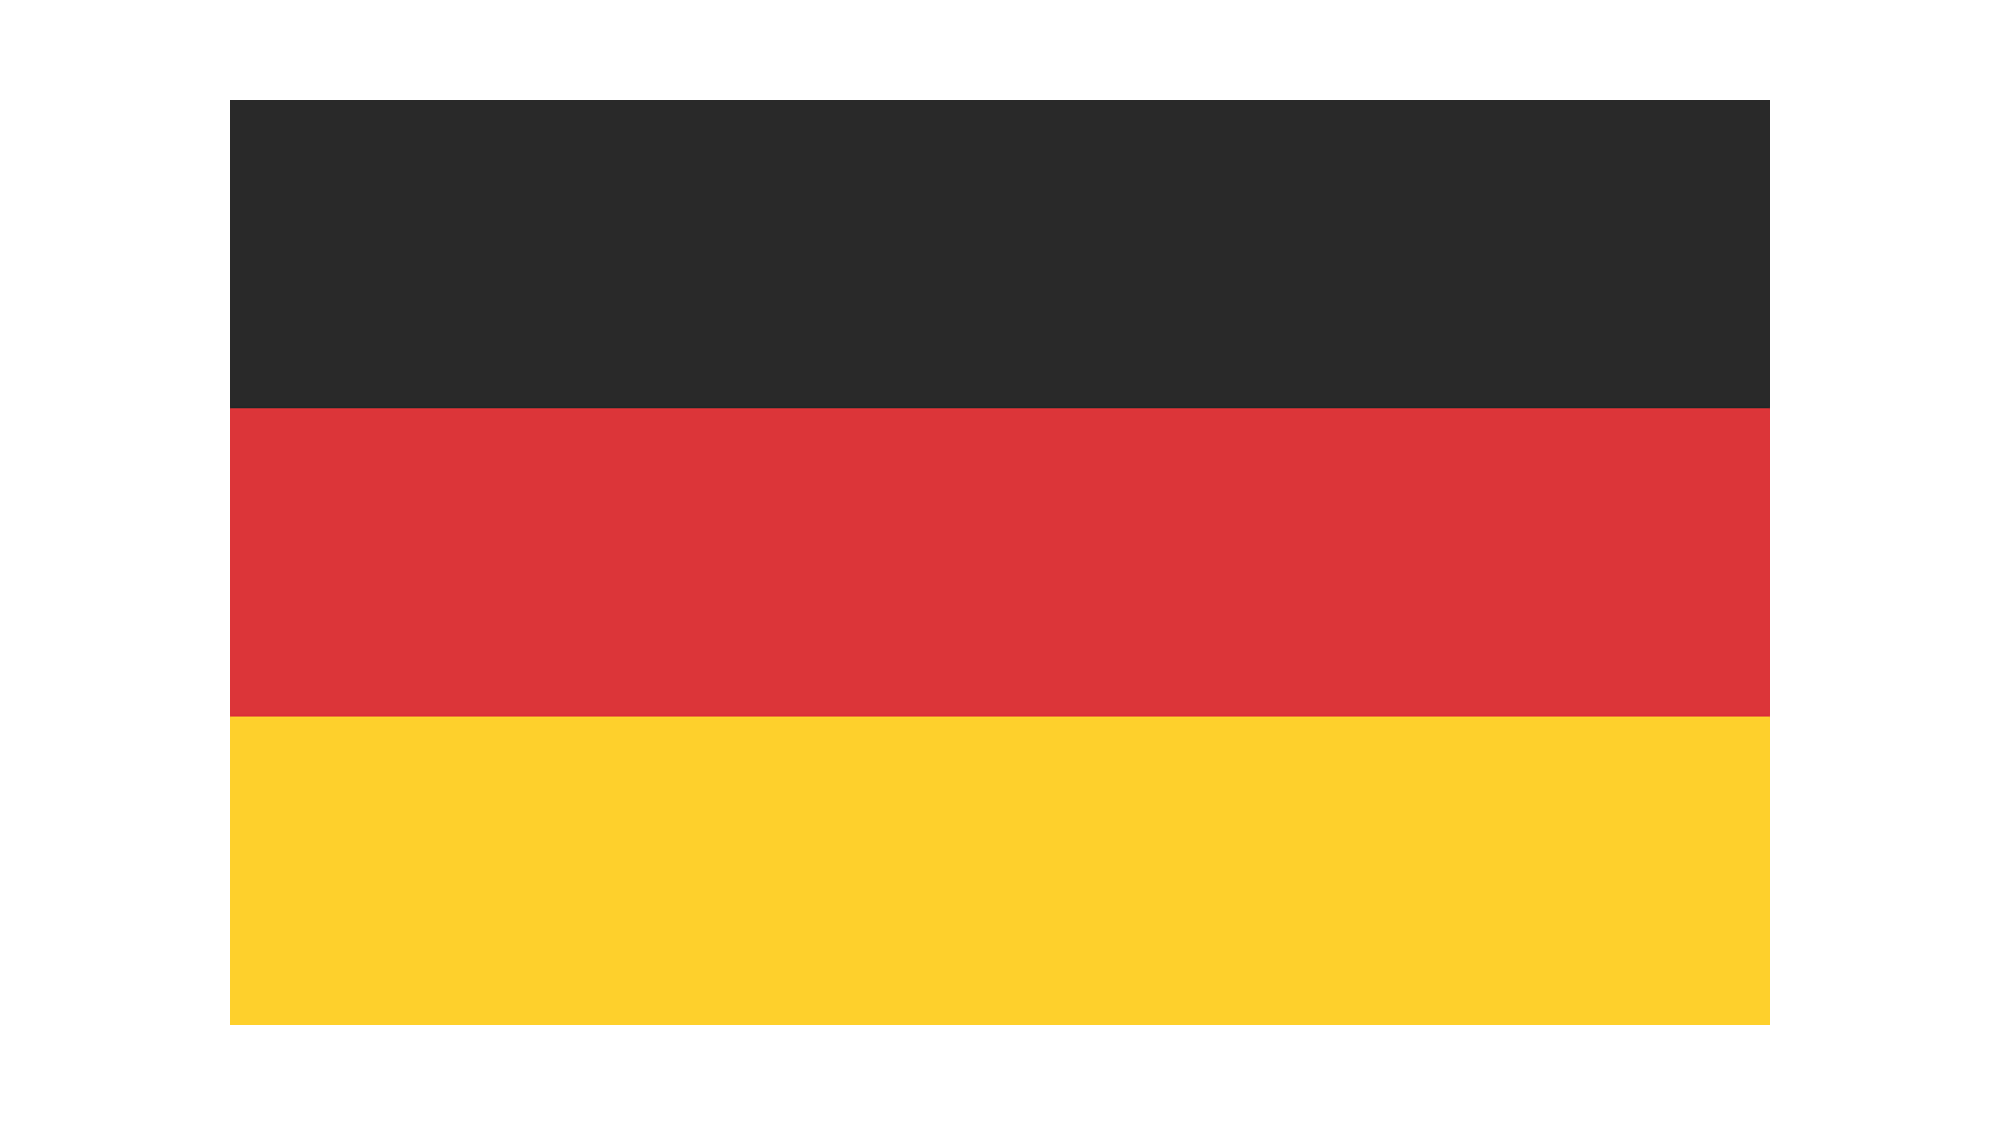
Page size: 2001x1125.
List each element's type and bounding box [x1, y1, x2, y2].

picture [230, 100, 1770, 1025]
